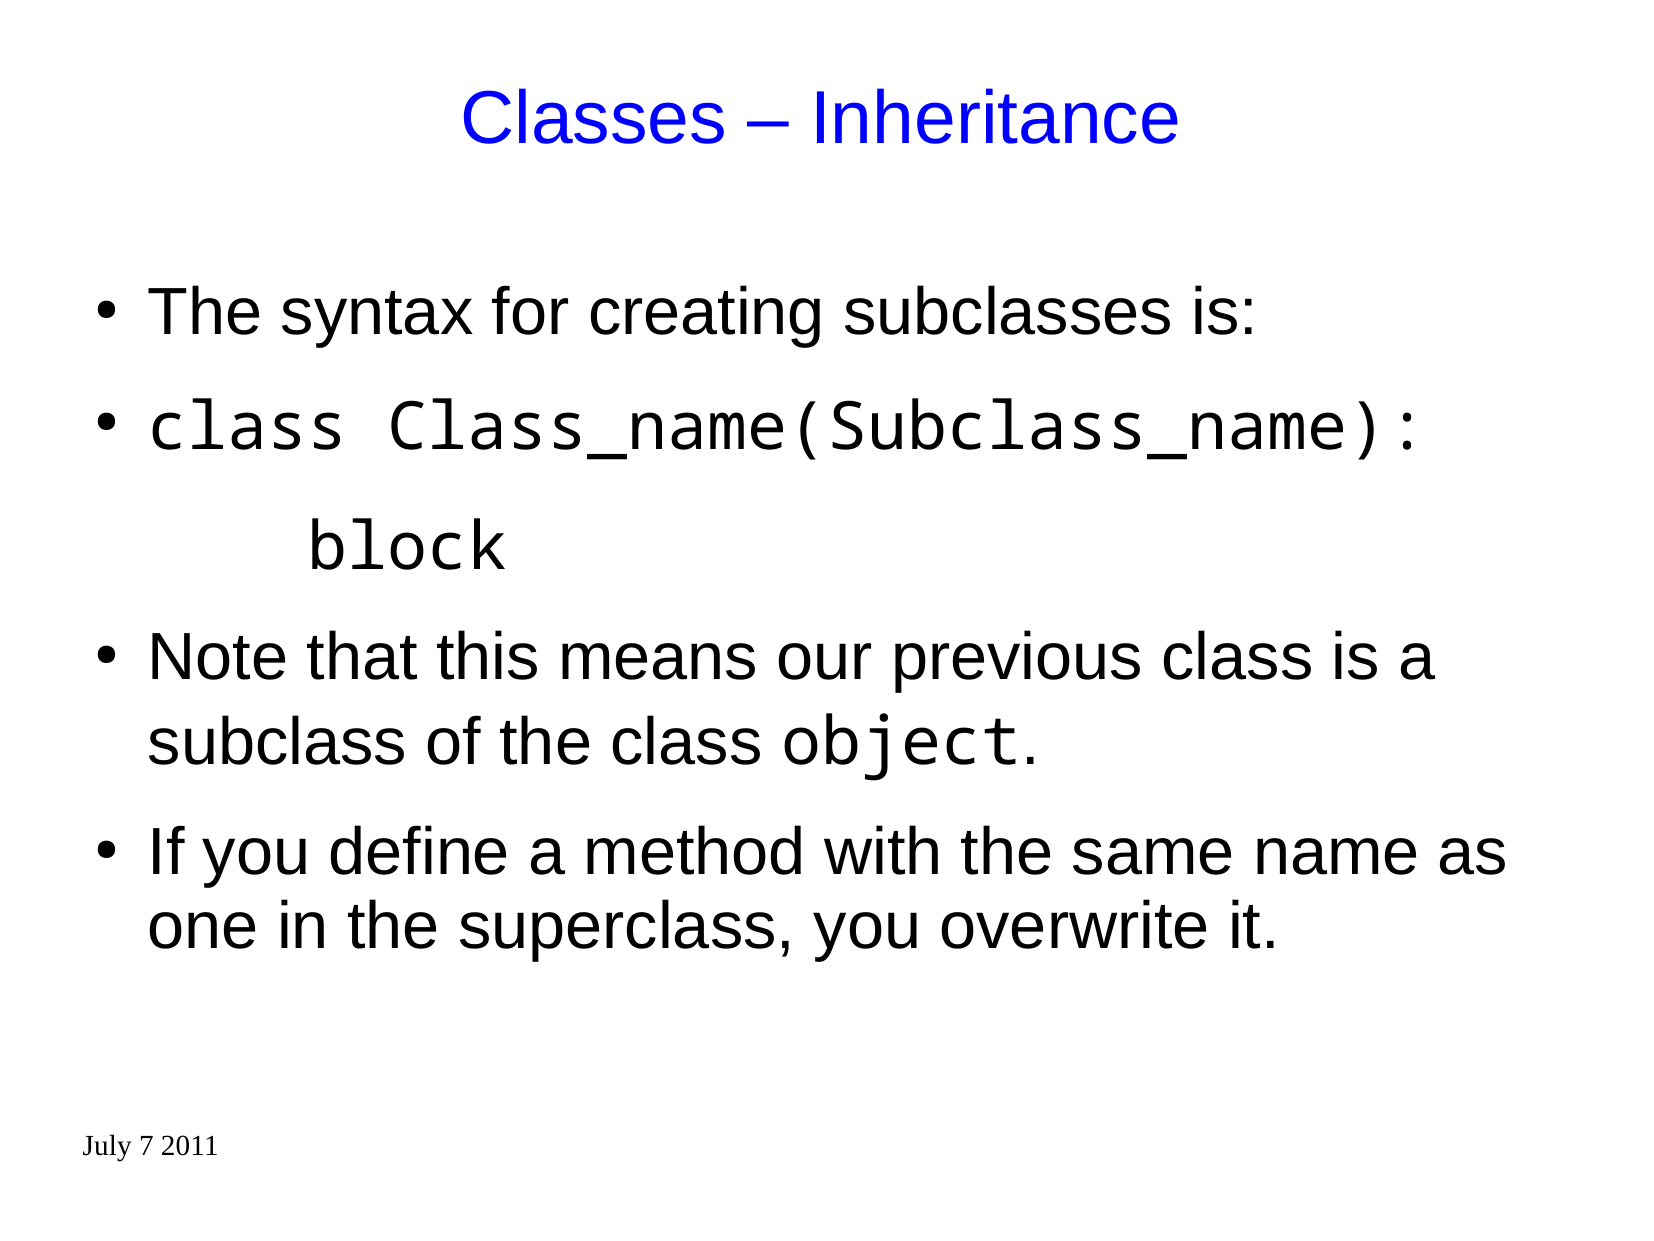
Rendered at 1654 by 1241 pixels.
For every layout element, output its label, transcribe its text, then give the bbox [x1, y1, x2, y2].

list The syntax for creating subclasses is: class Class_name(Subclass_name): block Note that this means our previous class is a subclass of the class object. If you define a method with the same name as one in the superclass, you overwrite it. [76, 274, 1565, 1093]
title Classes – Inheritance [76, 58, 1565, 178]
